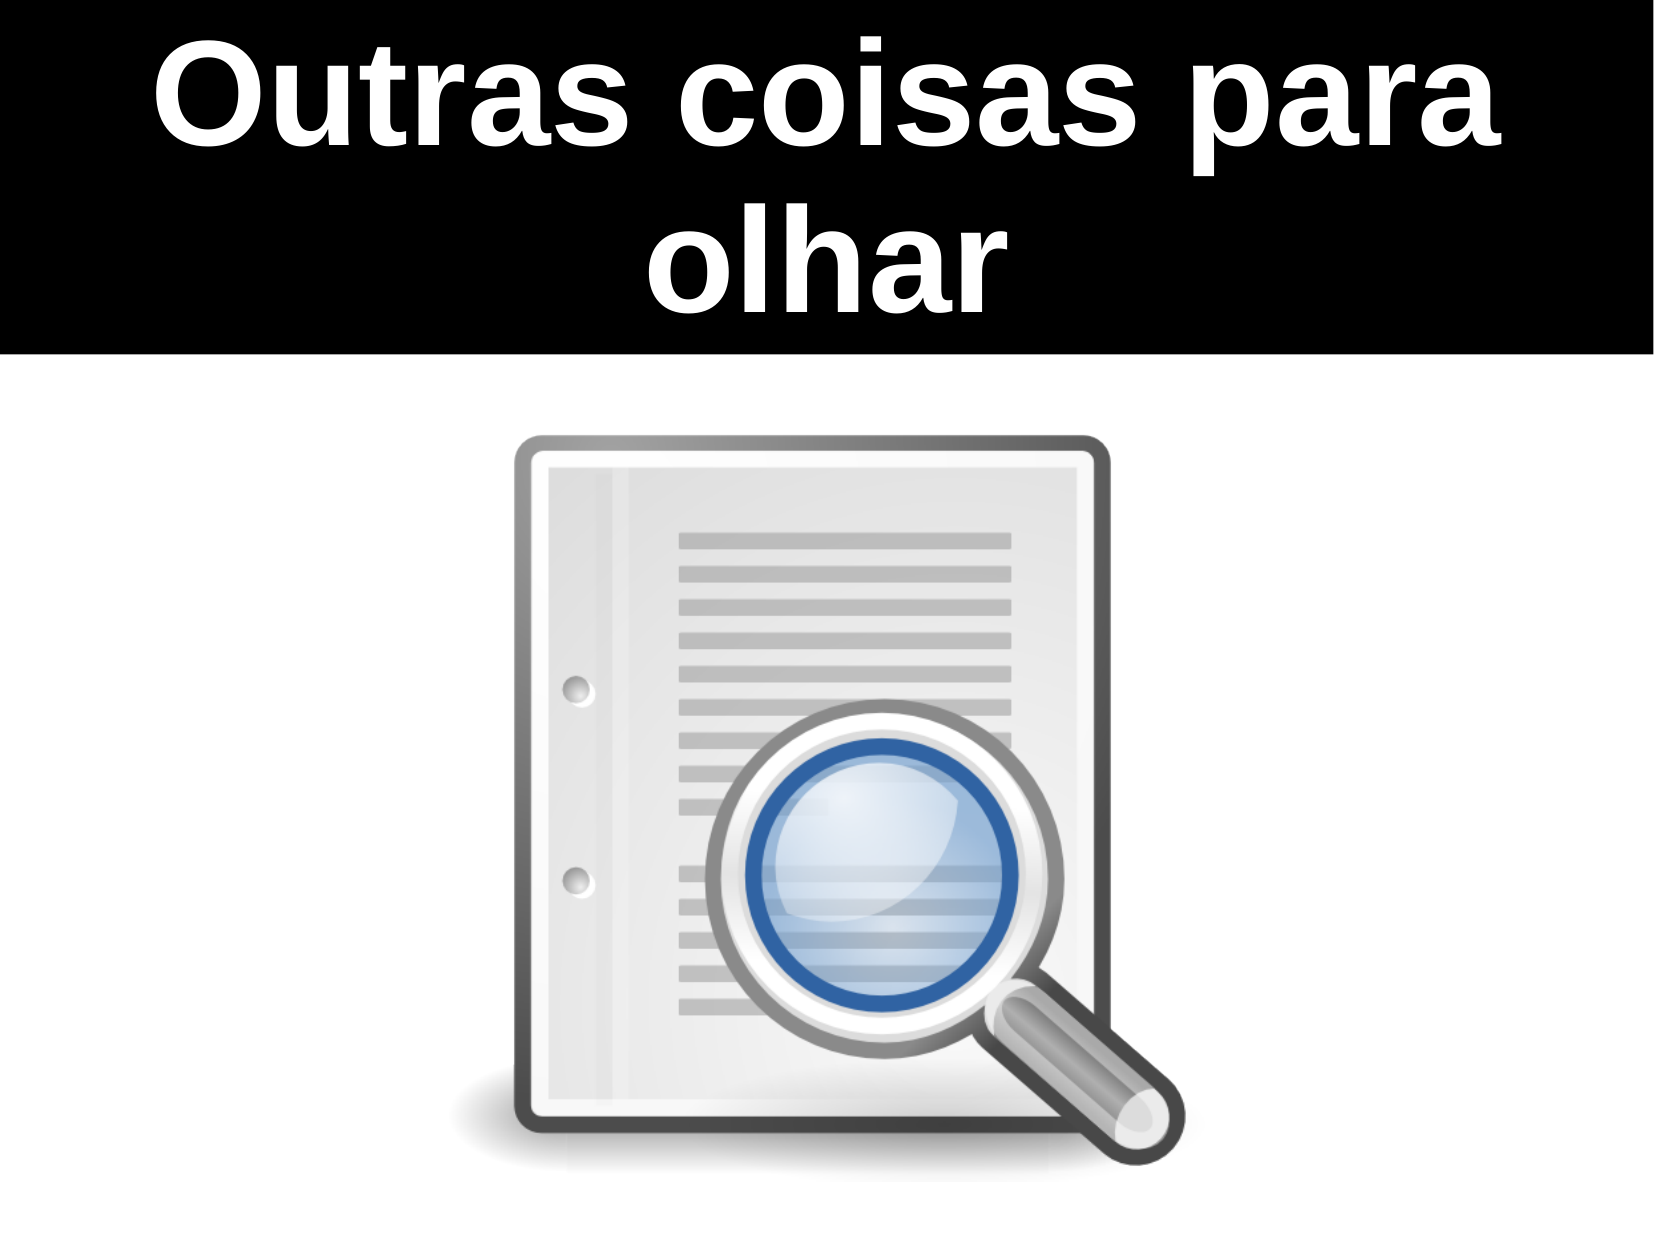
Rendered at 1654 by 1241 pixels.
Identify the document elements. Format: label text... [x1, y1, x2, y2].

title Outras coisas para olhar [0, 0, 1654, 355]
picture [413, 383, 1211, 1182]
